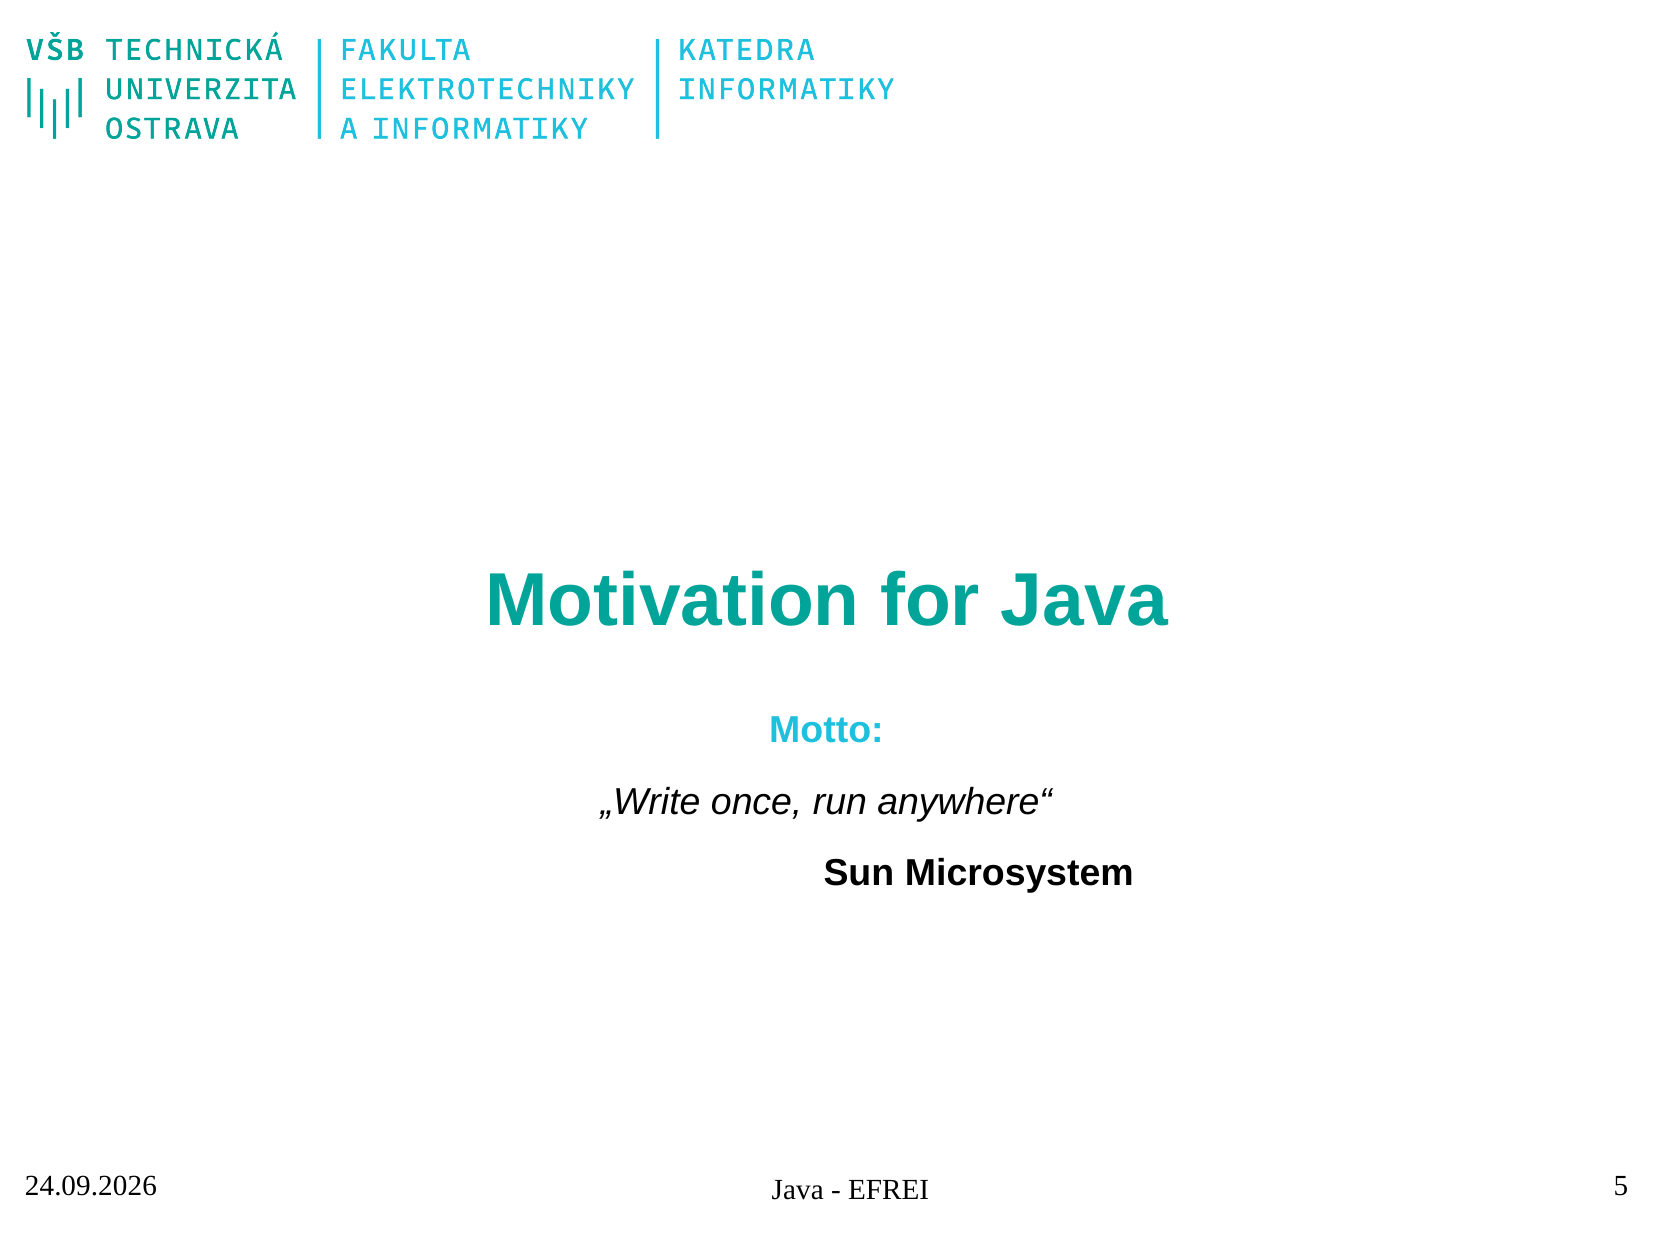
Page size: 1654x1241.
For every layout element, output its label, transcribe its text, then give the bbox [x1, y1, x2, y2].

list Motto: „Write once, run anywhere“ Sun Microsystem [24, 708, 1629, 1146]
picture [26, 31, 894, 139]
title Motivation for Java [24, 184, 1629, 642]
